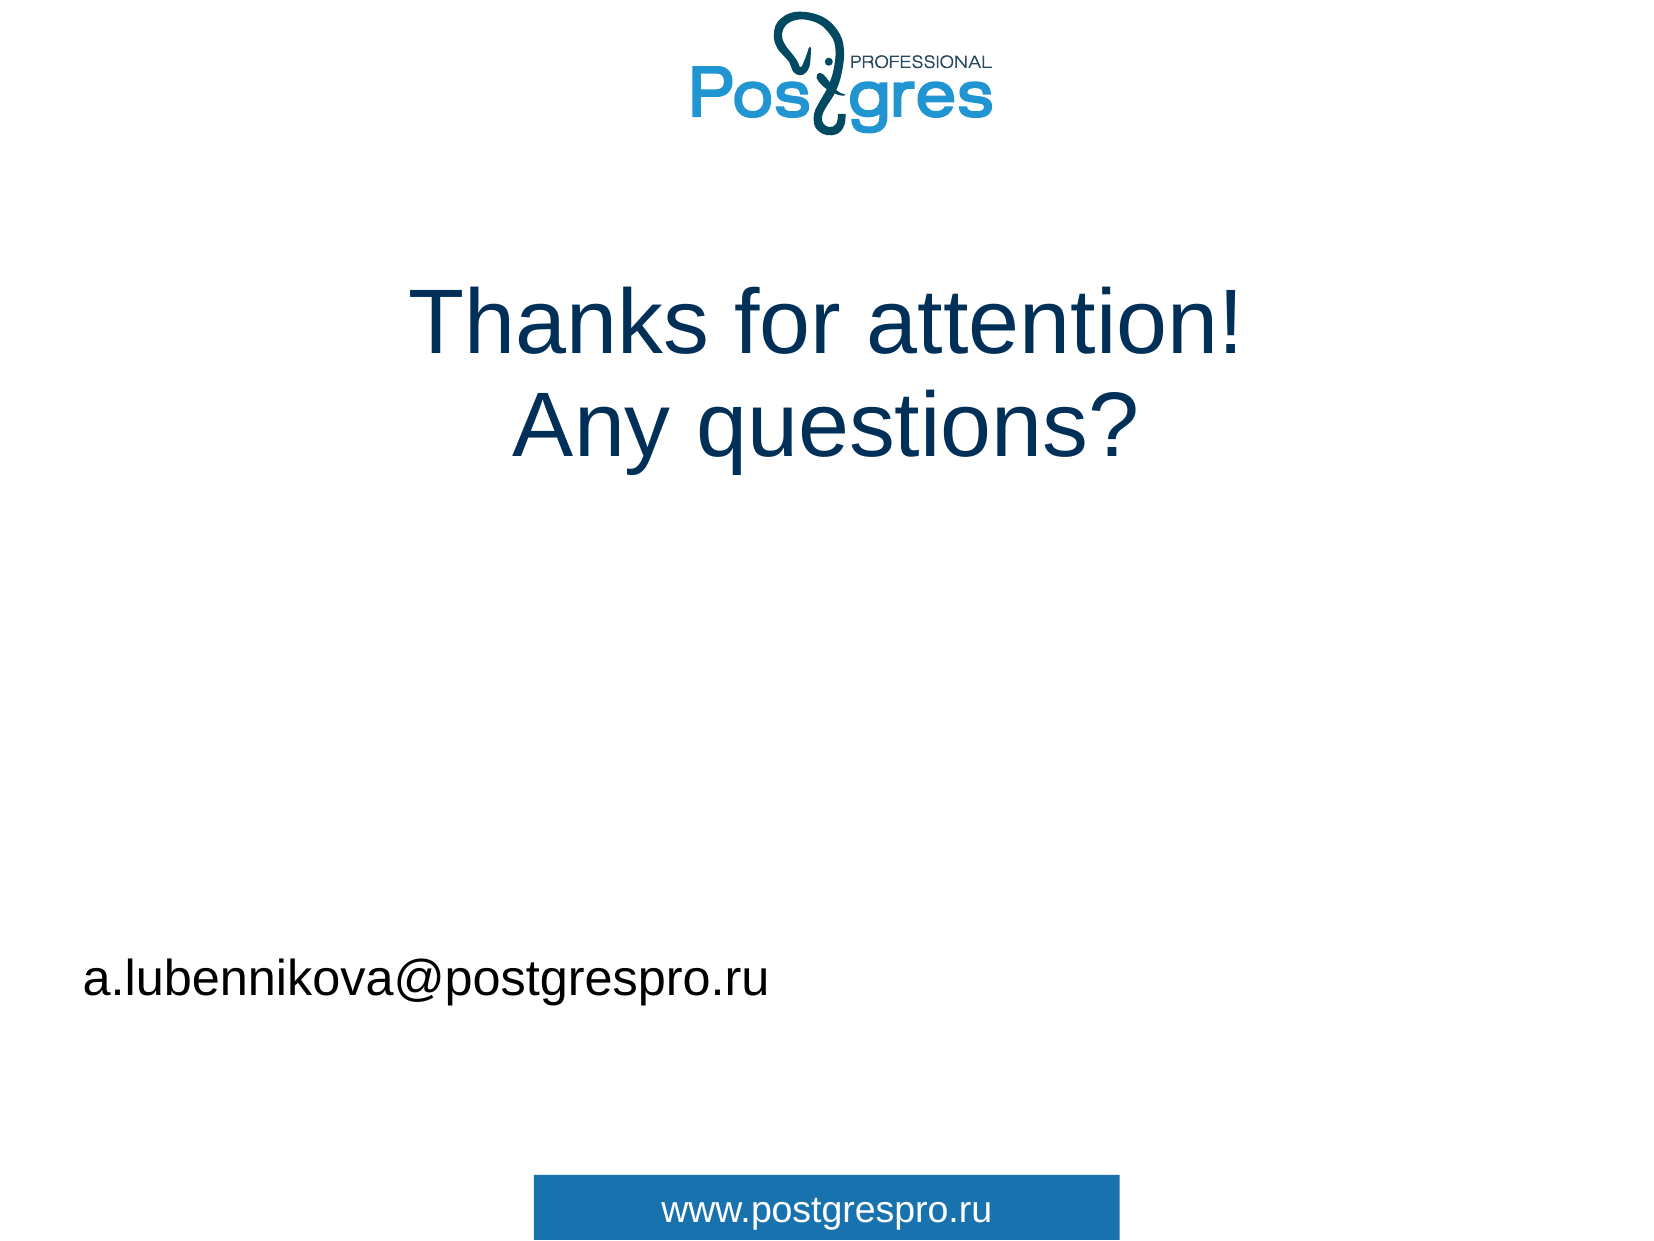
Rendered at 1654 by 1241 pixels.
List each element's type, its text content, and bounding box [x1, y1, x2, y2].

list a.lubennikova@postgrespro.ru [82, 614, 1571, 1010]
title Thanks for attention! Any questions? [82, 167, 1571, 476]
